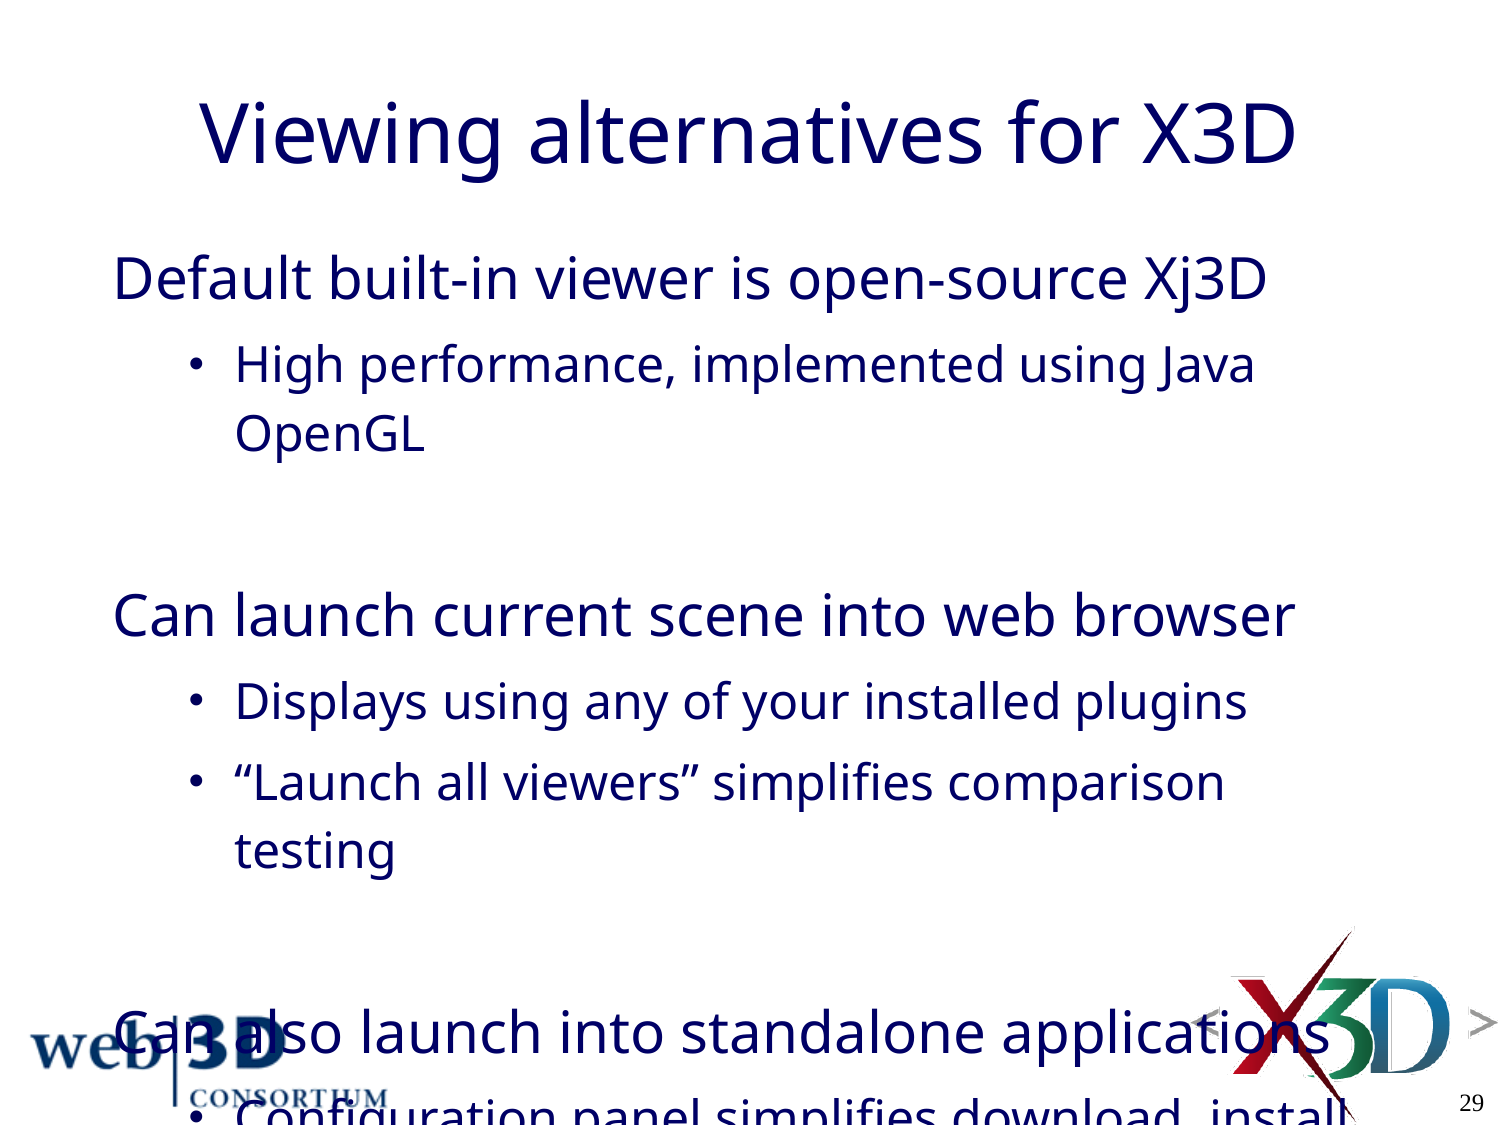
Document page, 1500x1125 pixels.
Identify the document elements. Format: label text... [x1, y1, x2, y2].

picture [1231, 1112, 1245, 1125]
picture [365, 1112, 379, 1118]
picture [1187, 926, 1500, 1125]
picture [12, 998, 413, 1118]
title Viewing alternatives for X3D [112, 37, 1388, 226]
picture [273, 1112, 287, 1118]
picture [305, 1112, 318, 1118]
list Default built-in viewer is open-source Xj3D High performance, implemented using Java OpenGL Can launch current scene into web browser Displays using any of your installed plugins “Launch all viewers” simplifies comparison testing Can also launch into standalone applications Configuration panel simplifies download, install [112, 237, 1388, 986]
